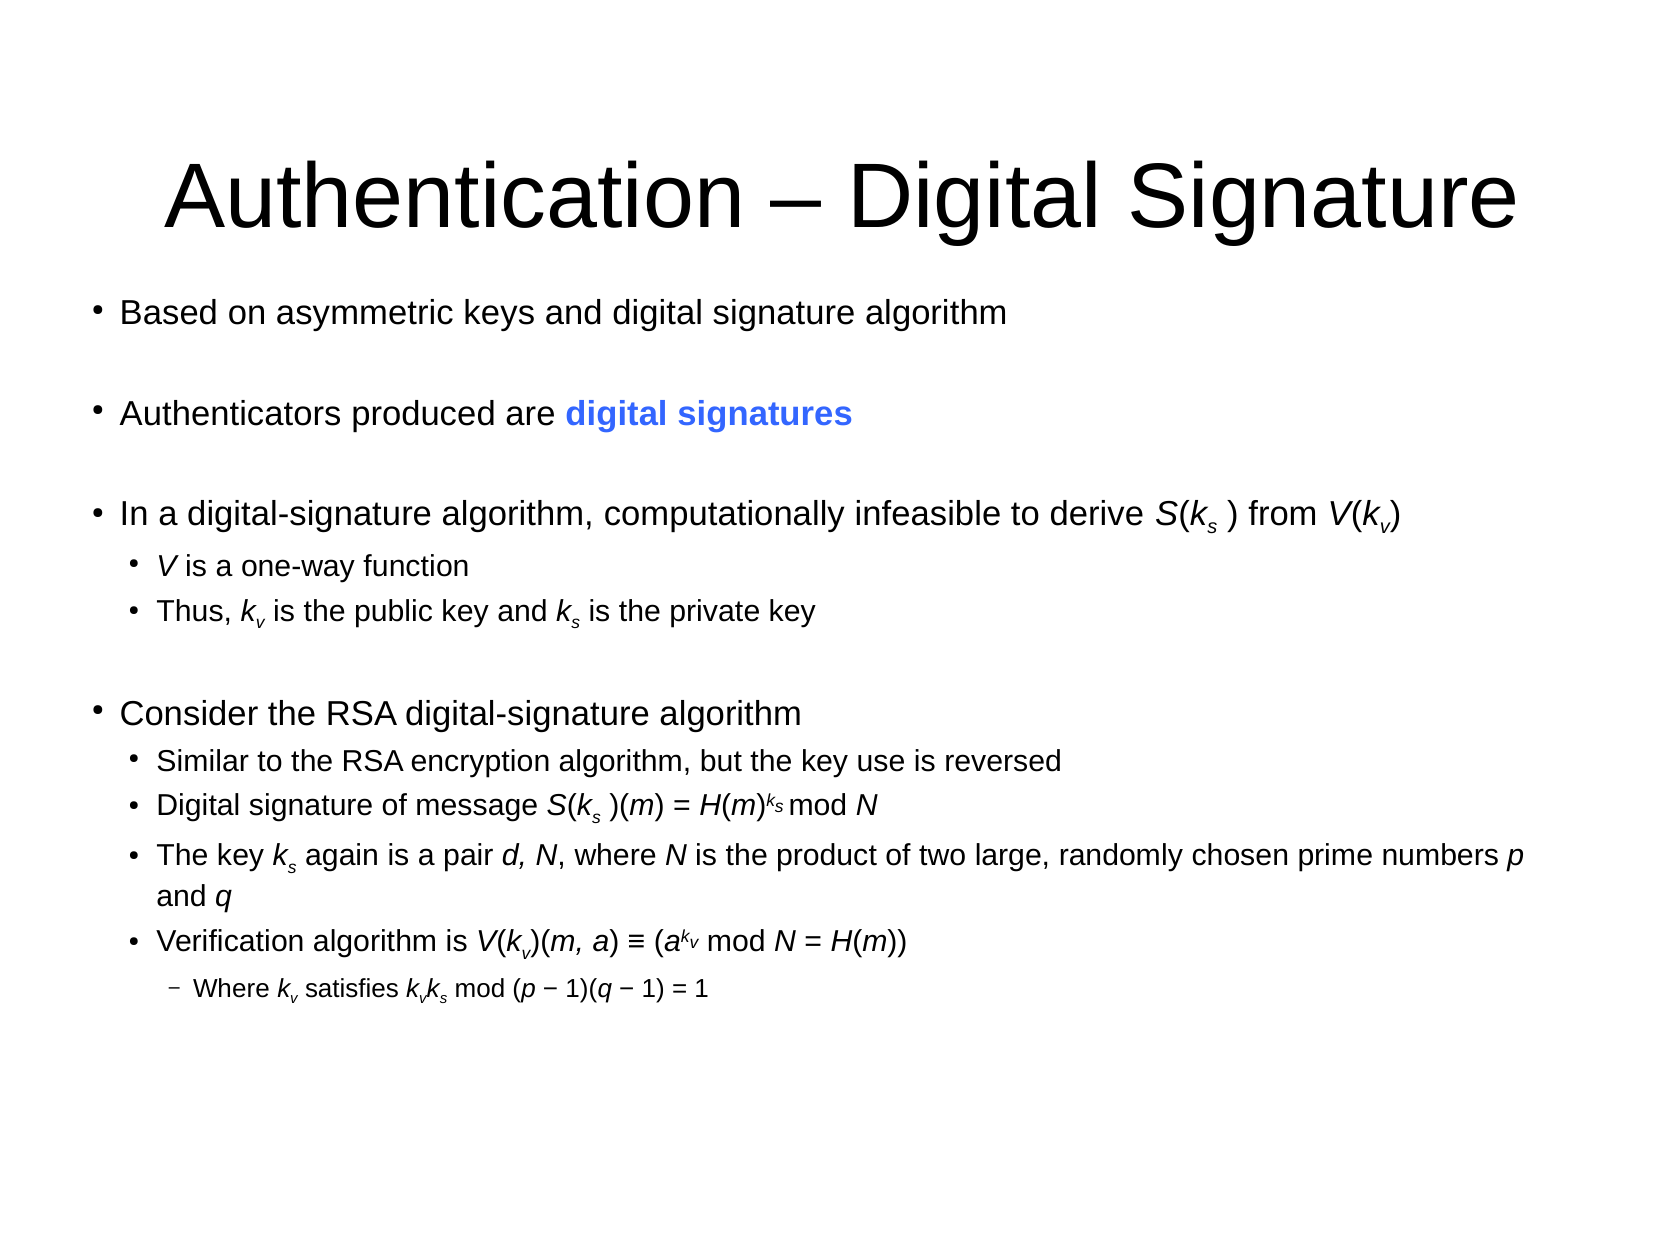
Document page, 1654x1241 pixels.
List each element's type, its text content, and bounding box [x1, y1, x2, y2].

title Authentication – Digital Signature [82, 49, 1571, 257]
list Based on asymmetric keys and digital signature algorithm Authenticators produced are digital signatures In a digital-signature algorithm, computationally infeasible to derive S(ks ) from V(kv) V is a one-way function Thus, kv is the public key and ks is the private key Consider the RSA digital-signature algorithm Similar to the RSA encryption algorithm, but the key use is reversed Digital signature of message S(ks )(m) = H(m)ks mod N The key ks again is a pair d, N, where N is the product of two large, randomly chosen prime numbers p and q Verification algorithm is V(kv)(m, a) ≡ (akv mod N = H(m)) Where kv satisfies kvks mod (p − 1)(q − 1) = 1 [82, 290, 1571, 1010]
